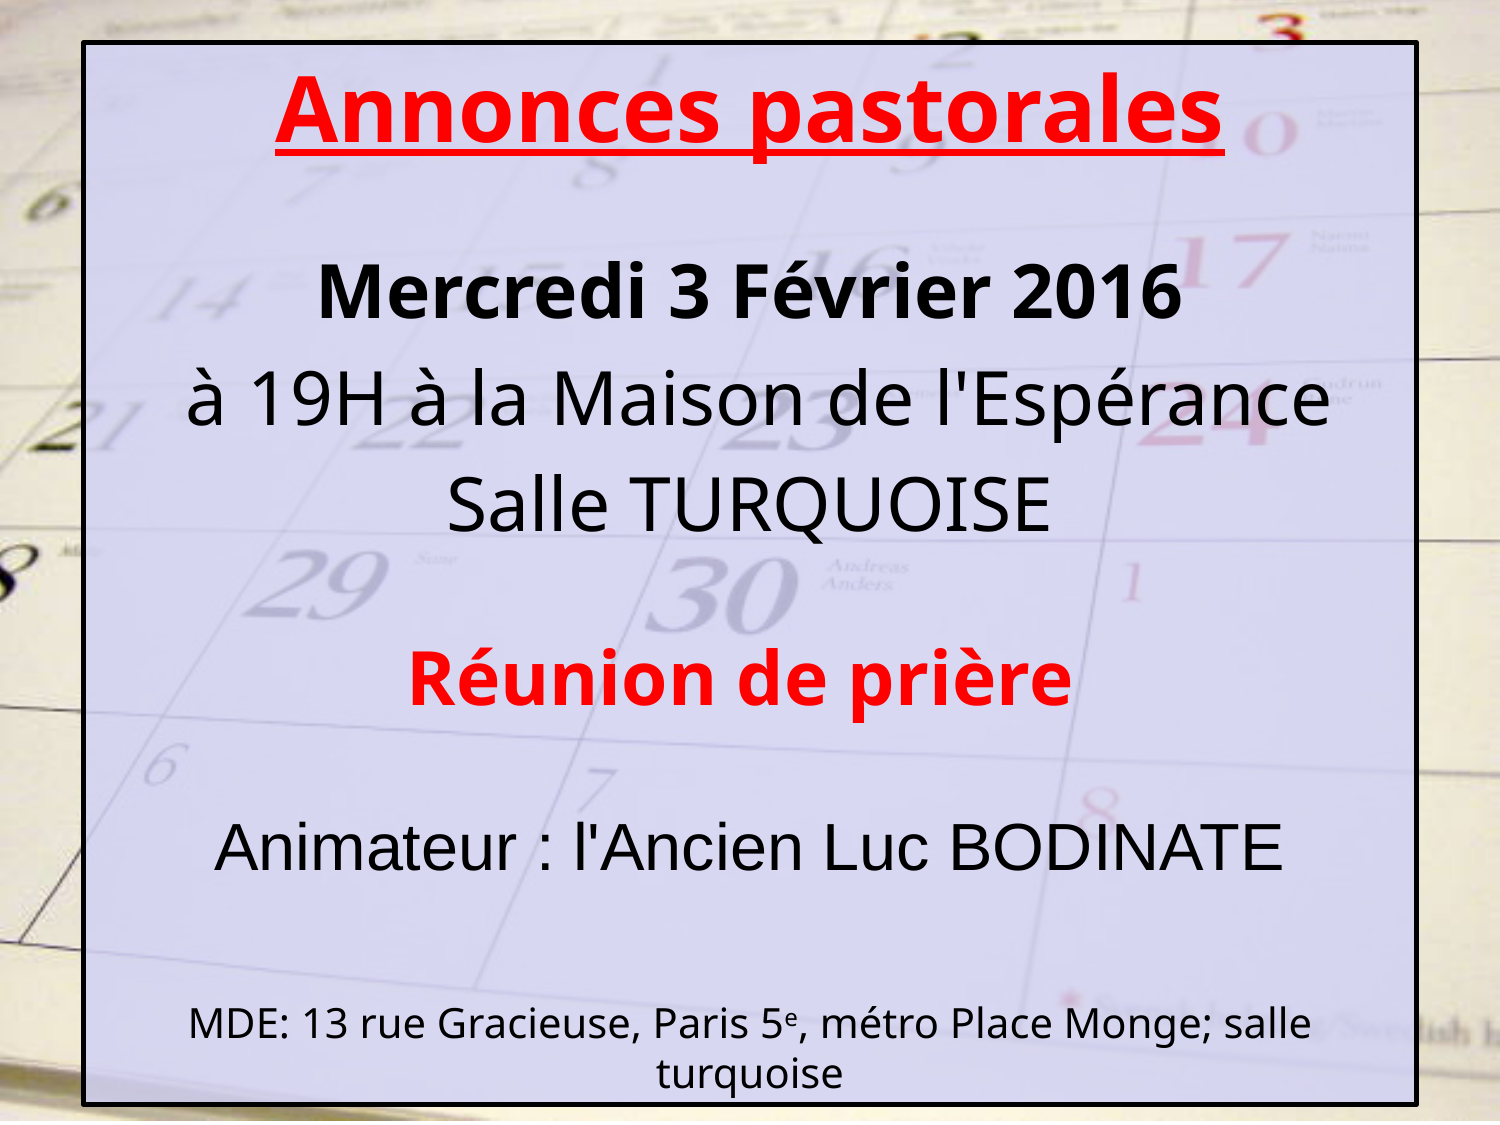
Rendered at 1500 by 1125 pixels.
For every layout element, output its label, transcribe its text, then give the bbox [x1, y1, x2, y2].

text_box Annonces pastorales Mercredi 3 Février 2016 à 19H à la Maison de l'Espérance Salle TURQUOISE Réunion de prière Animateur : l'Ancien Luc BODINATE MDE: 13 rue Gracieuse, Paris 5e, métro Place Monge; salle turquoise [83, 42, 1417, 1105]
picture [0, 0, 1500, 1122]
